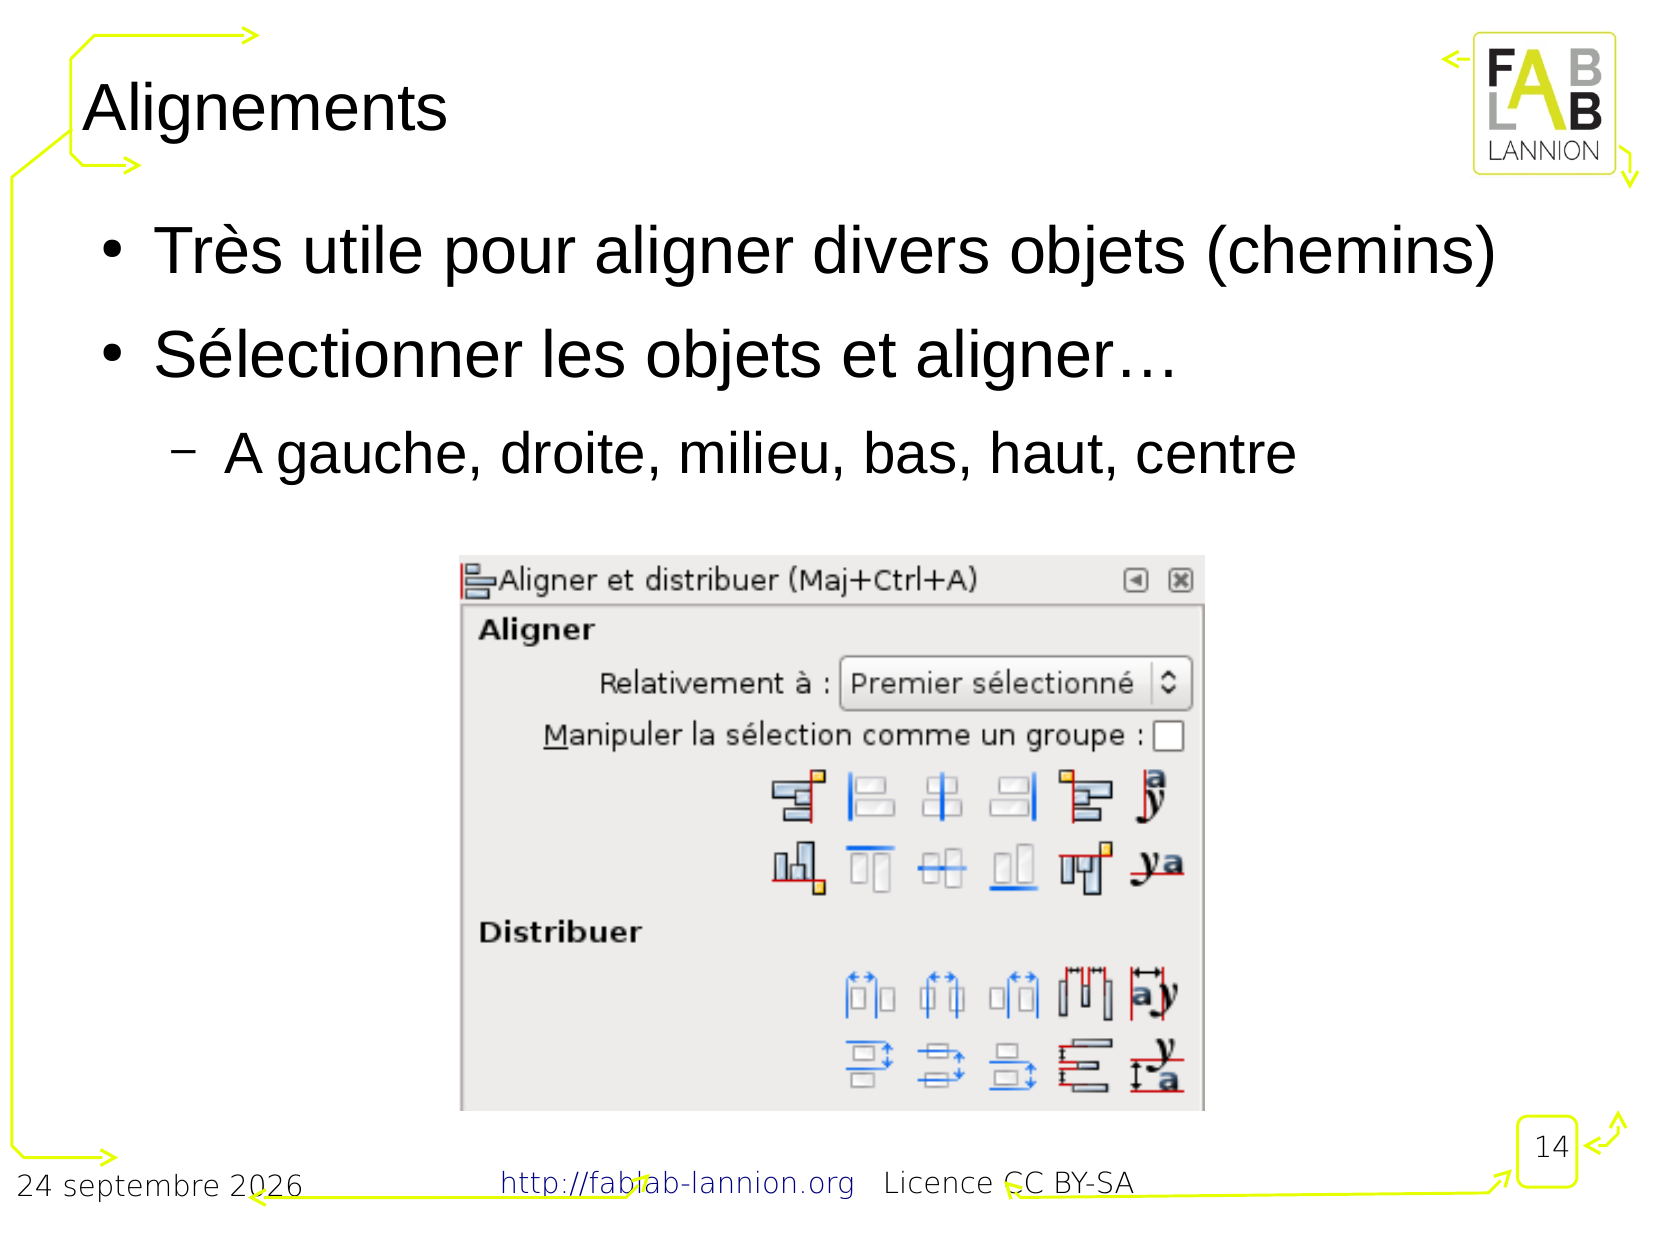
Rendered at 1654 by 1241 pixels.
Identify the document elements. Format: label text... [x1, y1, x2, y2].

picture [459, 555, 1205, 1111]
list Très utile pour aligner divers objets (chemins) Sélectionner les objets et aligner… A gauche, droite, milieu, bas, haut, centre [82, 212, 1571, 932]
picture [1470, 29, 1619, 178]
title Alignements [82, 49, 1441, 166]
